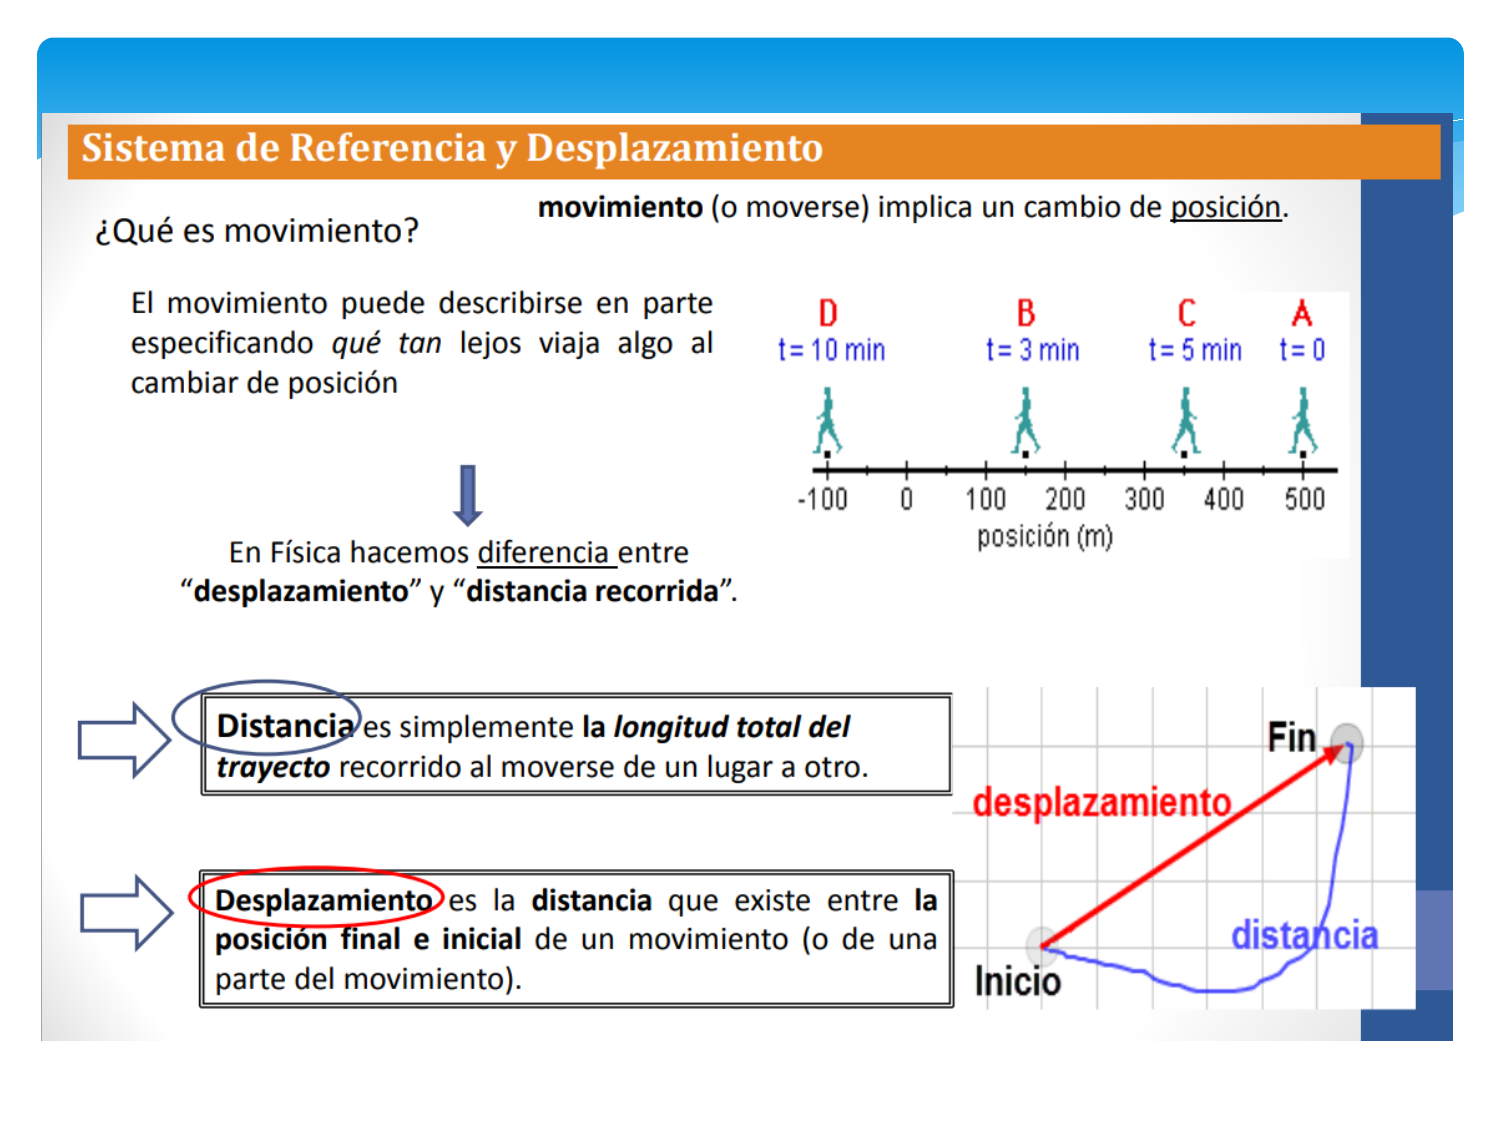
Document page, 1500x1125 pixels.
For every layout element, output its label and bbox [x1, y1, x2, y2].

picture [41, 113, 1453, 1041]
